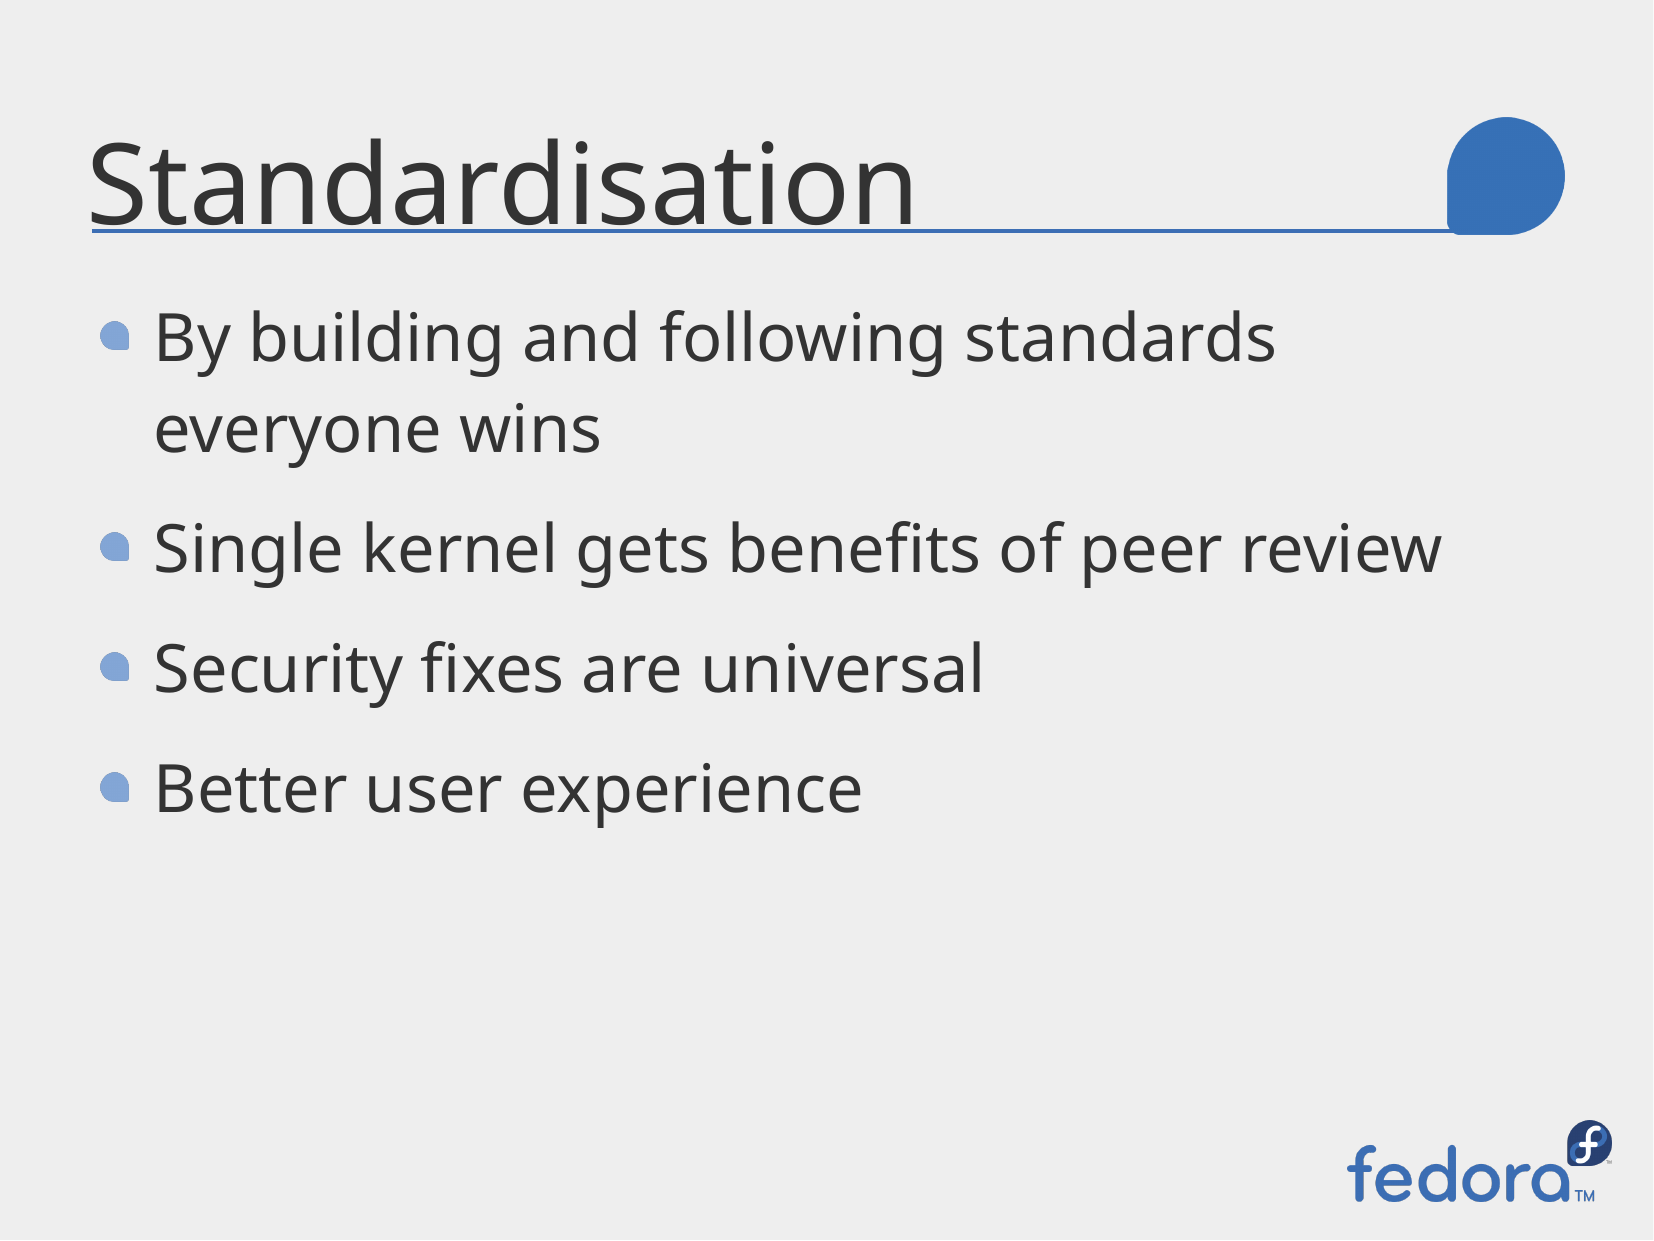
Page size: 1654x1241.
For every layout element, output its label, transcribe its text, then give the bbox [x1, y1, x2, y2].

title Standardisation [86, 111, 1575, 250]
picture [1347, 1120, 1612, 1202]
list By building and following standards everyone wins Single kernel gets benefits of peer review Security fixes are universal Better user experience [82, 290, 1571, 1010]
